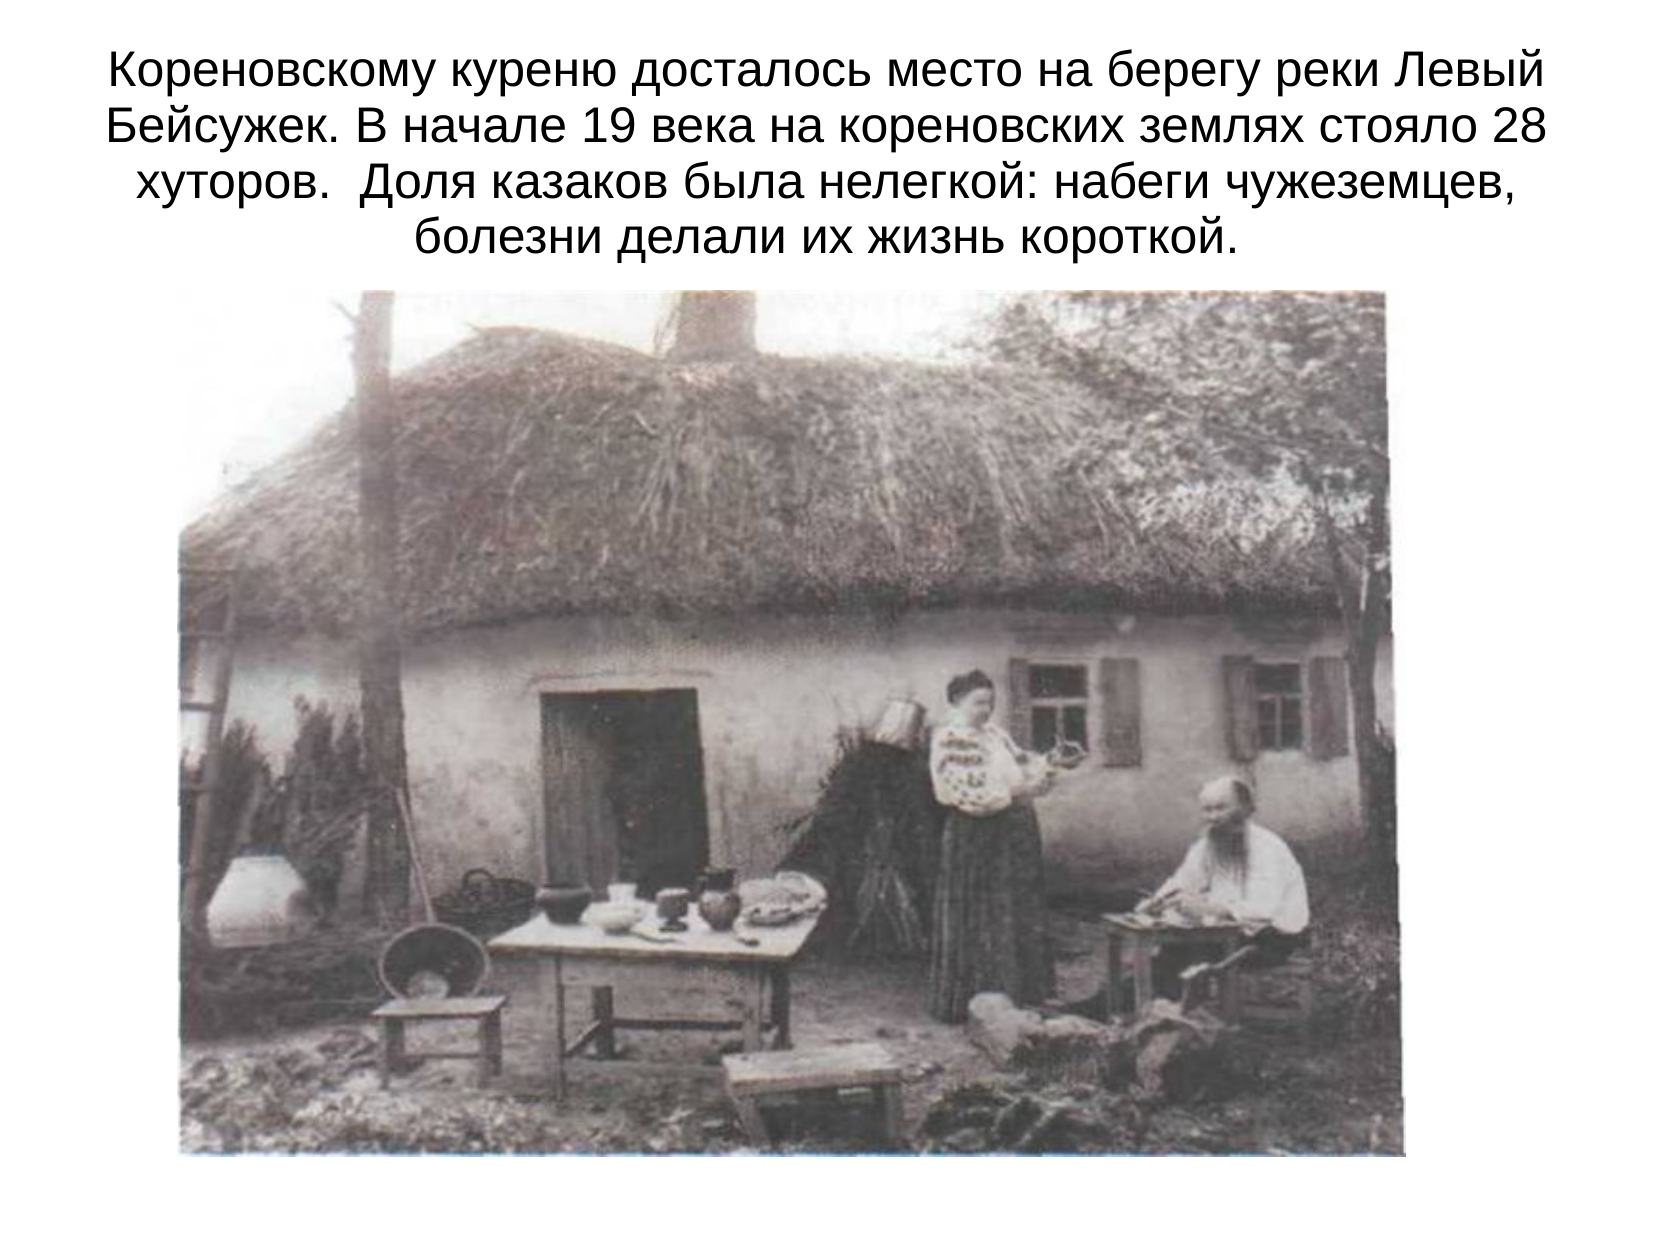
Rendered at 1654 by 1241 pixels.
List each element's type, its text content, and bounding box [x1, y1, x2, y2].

title Кореновскому куреню досталось место на берегу реки Левый Бейсужек. В начале 19 века на кореновских землях стояло 28 хуторов. Доля казаков была нелегкой: набеги чужеземцев, болезни делали их жизнь короткой. [82, 41, 1571, 265]
picture [177, 290, 1406, 1157]
